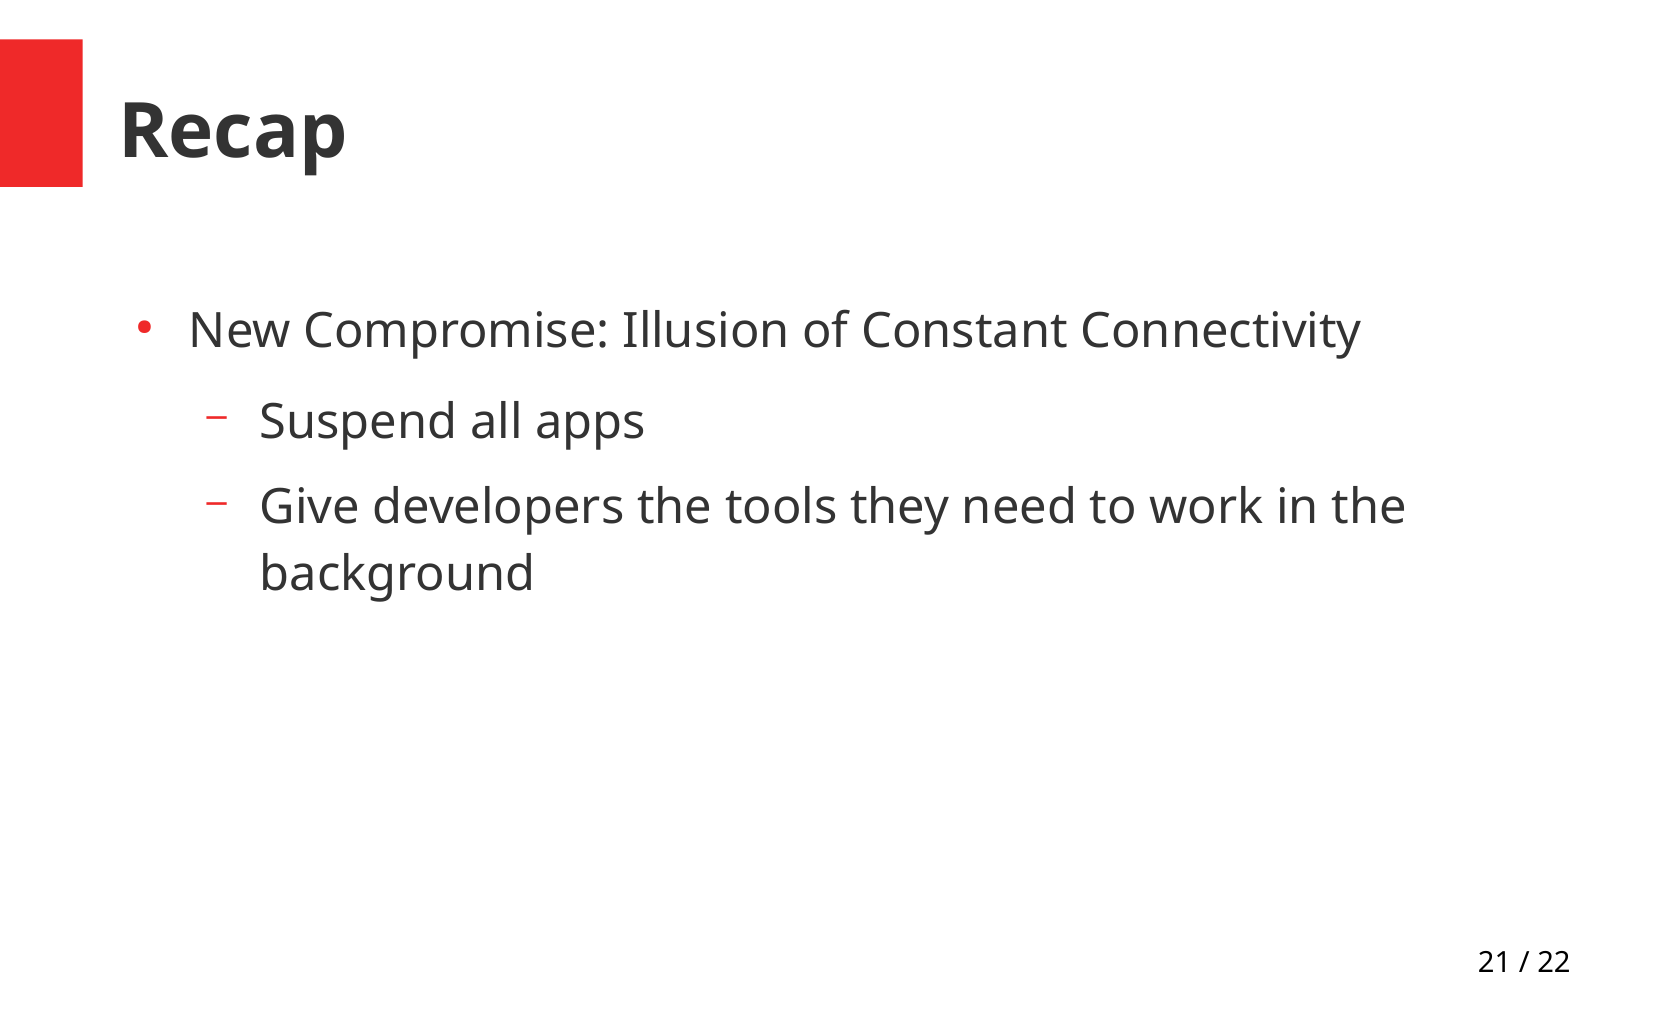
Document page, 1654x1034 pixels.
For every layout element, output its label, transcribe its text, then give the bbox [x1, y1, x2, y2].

list New Compromise: Illusion of Constant Connectivity Suspend all apps Give developers the tools they need to work in the background [118, 295, 1536, 895]
title Recap [118, 41, 1571, 214]
